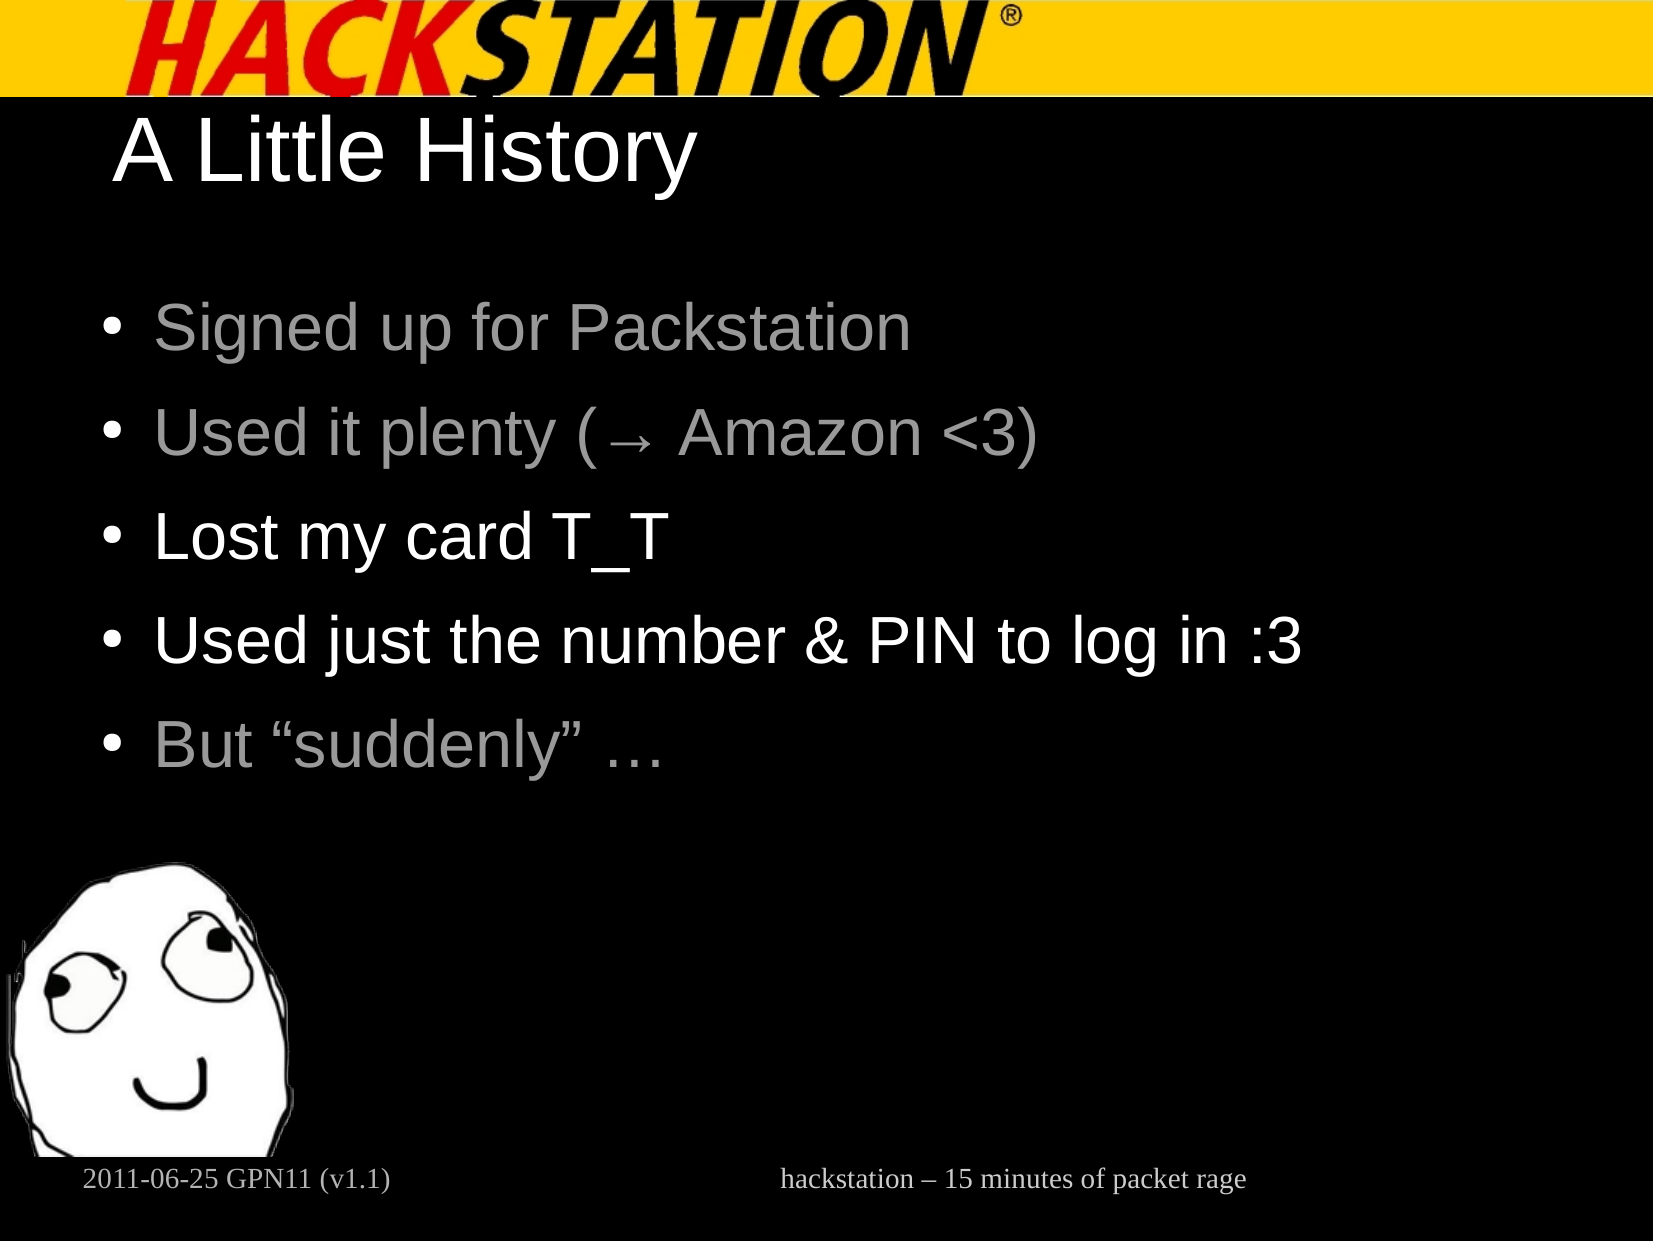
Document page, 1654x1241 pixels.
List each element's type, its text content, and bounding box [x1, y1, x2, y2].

list Signed up for Packstation Used it plenty (→ Amazon <3) Lost my card T_T Used just the number & PIN to log in :3 But “suddenly” … [82, 290, 1571, 1109]
picture [0, 0, 1653, 97]
title A Little History [112, 75, 1571, 226]
picture [0, 862, 338, 1157]
